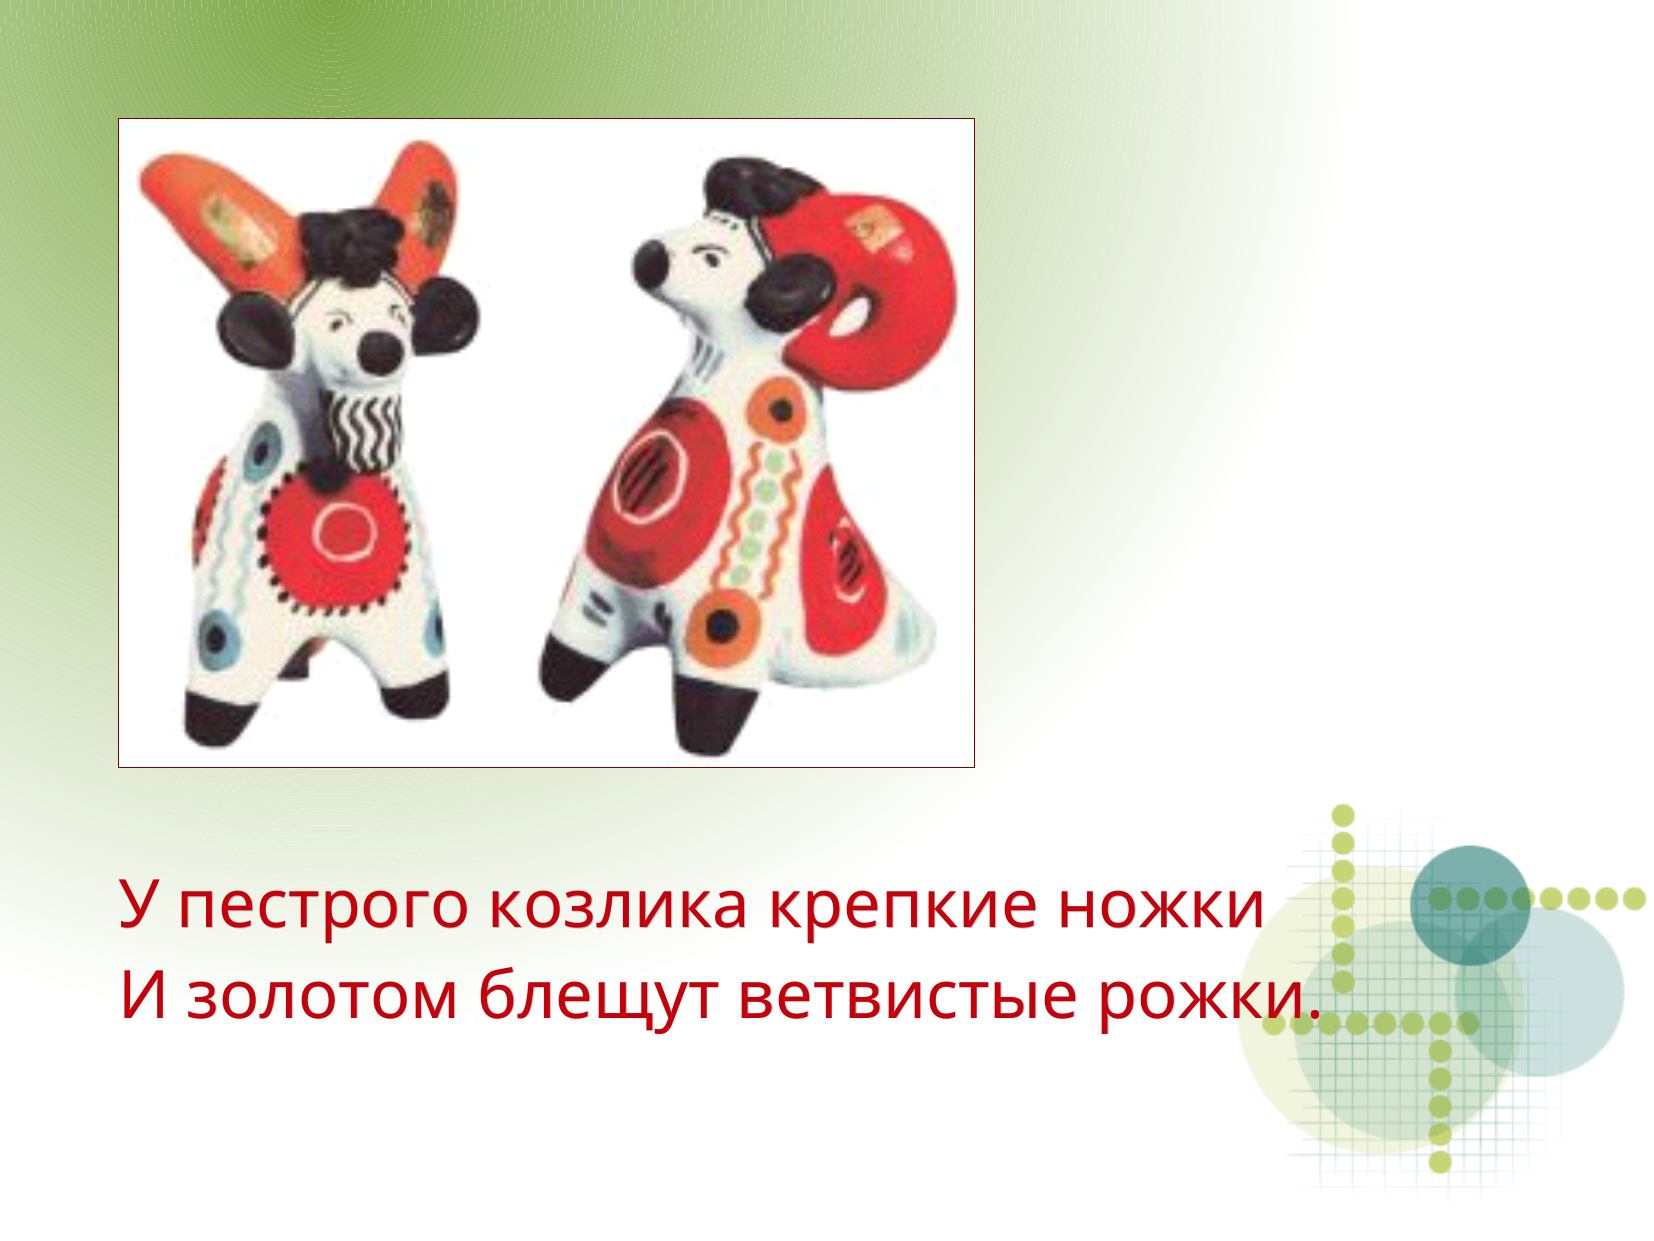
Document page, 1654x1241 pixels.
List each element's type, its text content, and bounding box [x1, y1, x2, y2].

picture [118, 118, 975, 695]
picture [1224, 792, 1654, 1211]
title У пестрого козлика крепкие ножки И золотом блещут ветвистые рожки. [118, 695, 1534, 1018]
